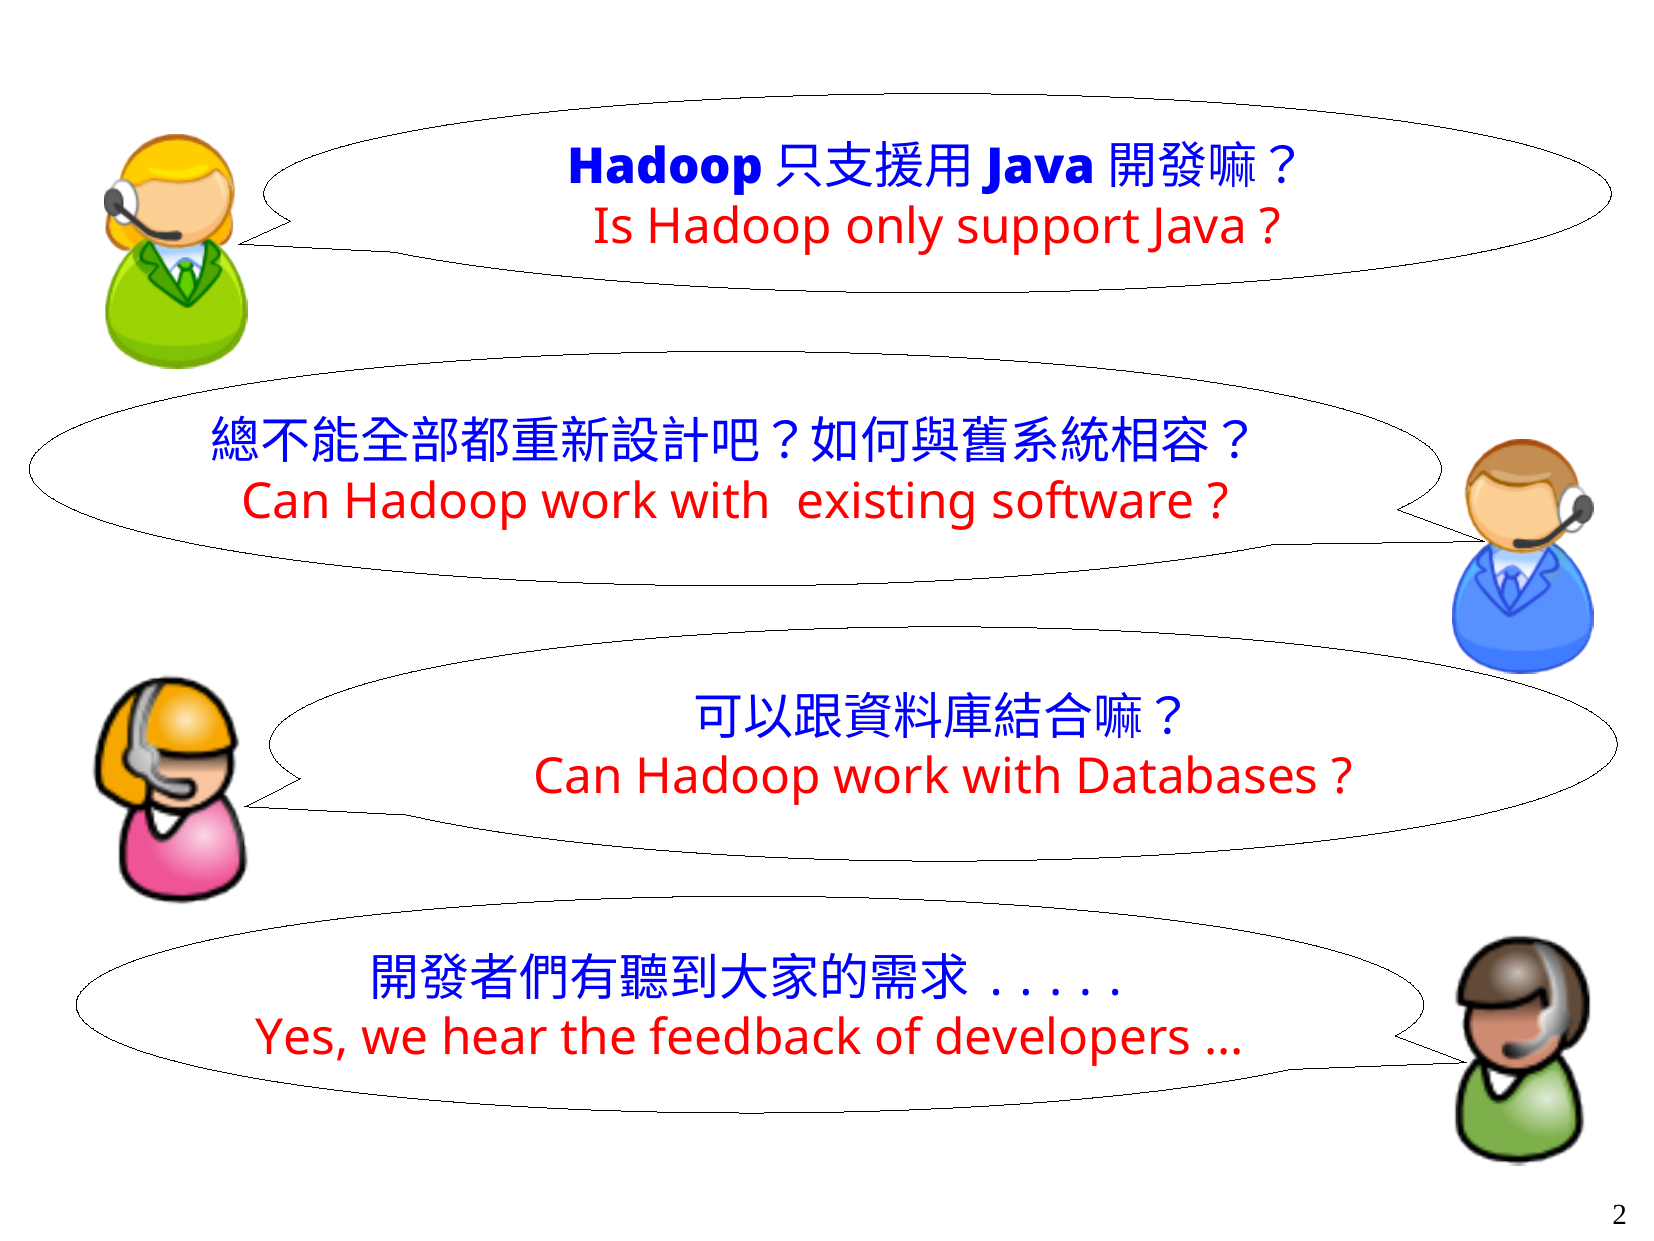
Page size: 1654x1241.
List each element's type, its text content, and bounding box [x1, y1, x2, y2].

picture [58, 673, 293, 908]
text_box 總不能全部都重新設計吧？如何與舊系統相容？ Can Hadoop work with existing software ? [29, 351, 1485, 586]
picture [1406, 931, 1641, 1166]
picture [104, 134, 248, 370]
text_box 開發者們有聽到大家的需求..... Yes, we hear the feedback of developers ... [76, 896, 1467, 1114]
text_box Hadoop只支援用Java開發嘛？ Is Hadoop only support Java ? [238, 93, 1612, 293]
text_box 可以跟資料庫結合嘛？ Can Hadoop work with Databases ? [244, 626, 1618, 862]
picture [1452, 439, 1594, 674]
